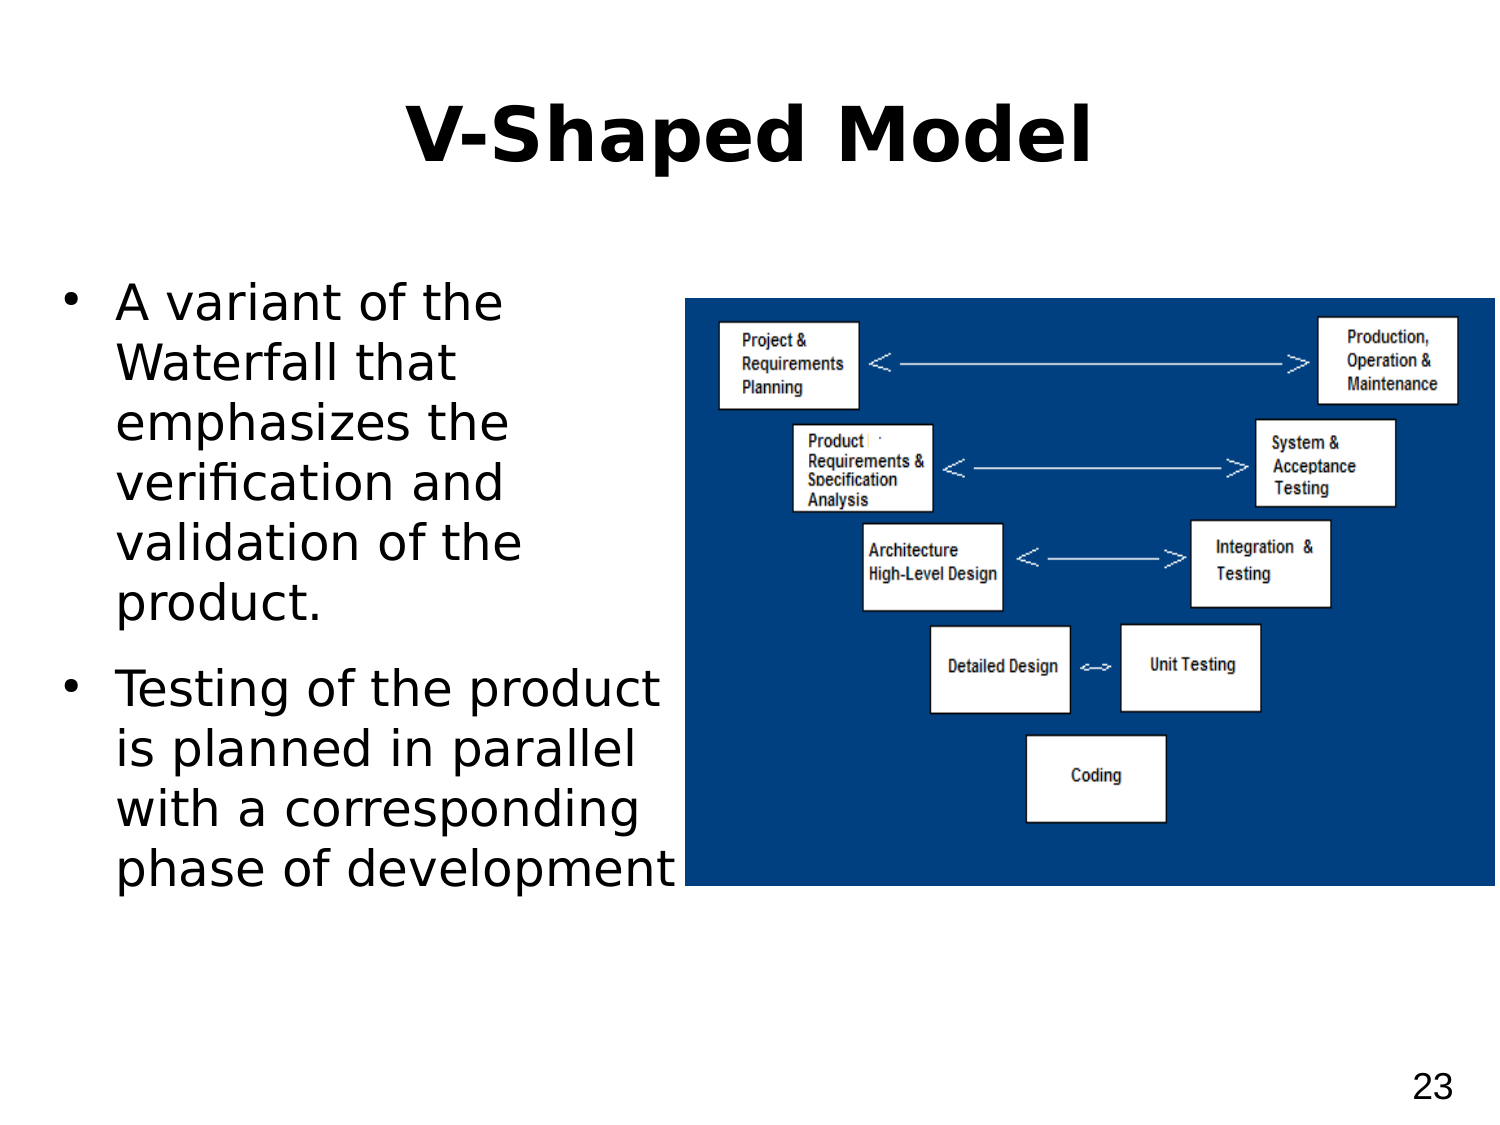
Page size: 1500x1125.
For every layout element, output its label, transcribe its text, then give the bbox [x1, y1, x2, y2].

list A variant of the Waterfall that emphasizes the verification and validation of the product. Testing of the product is planned in parallel with a corresponding phase of development [29, 262, 692, 1000]
title V-Shaped Model [75, 37, 1425, 225]
picture [692, 298, 1495, 886]
